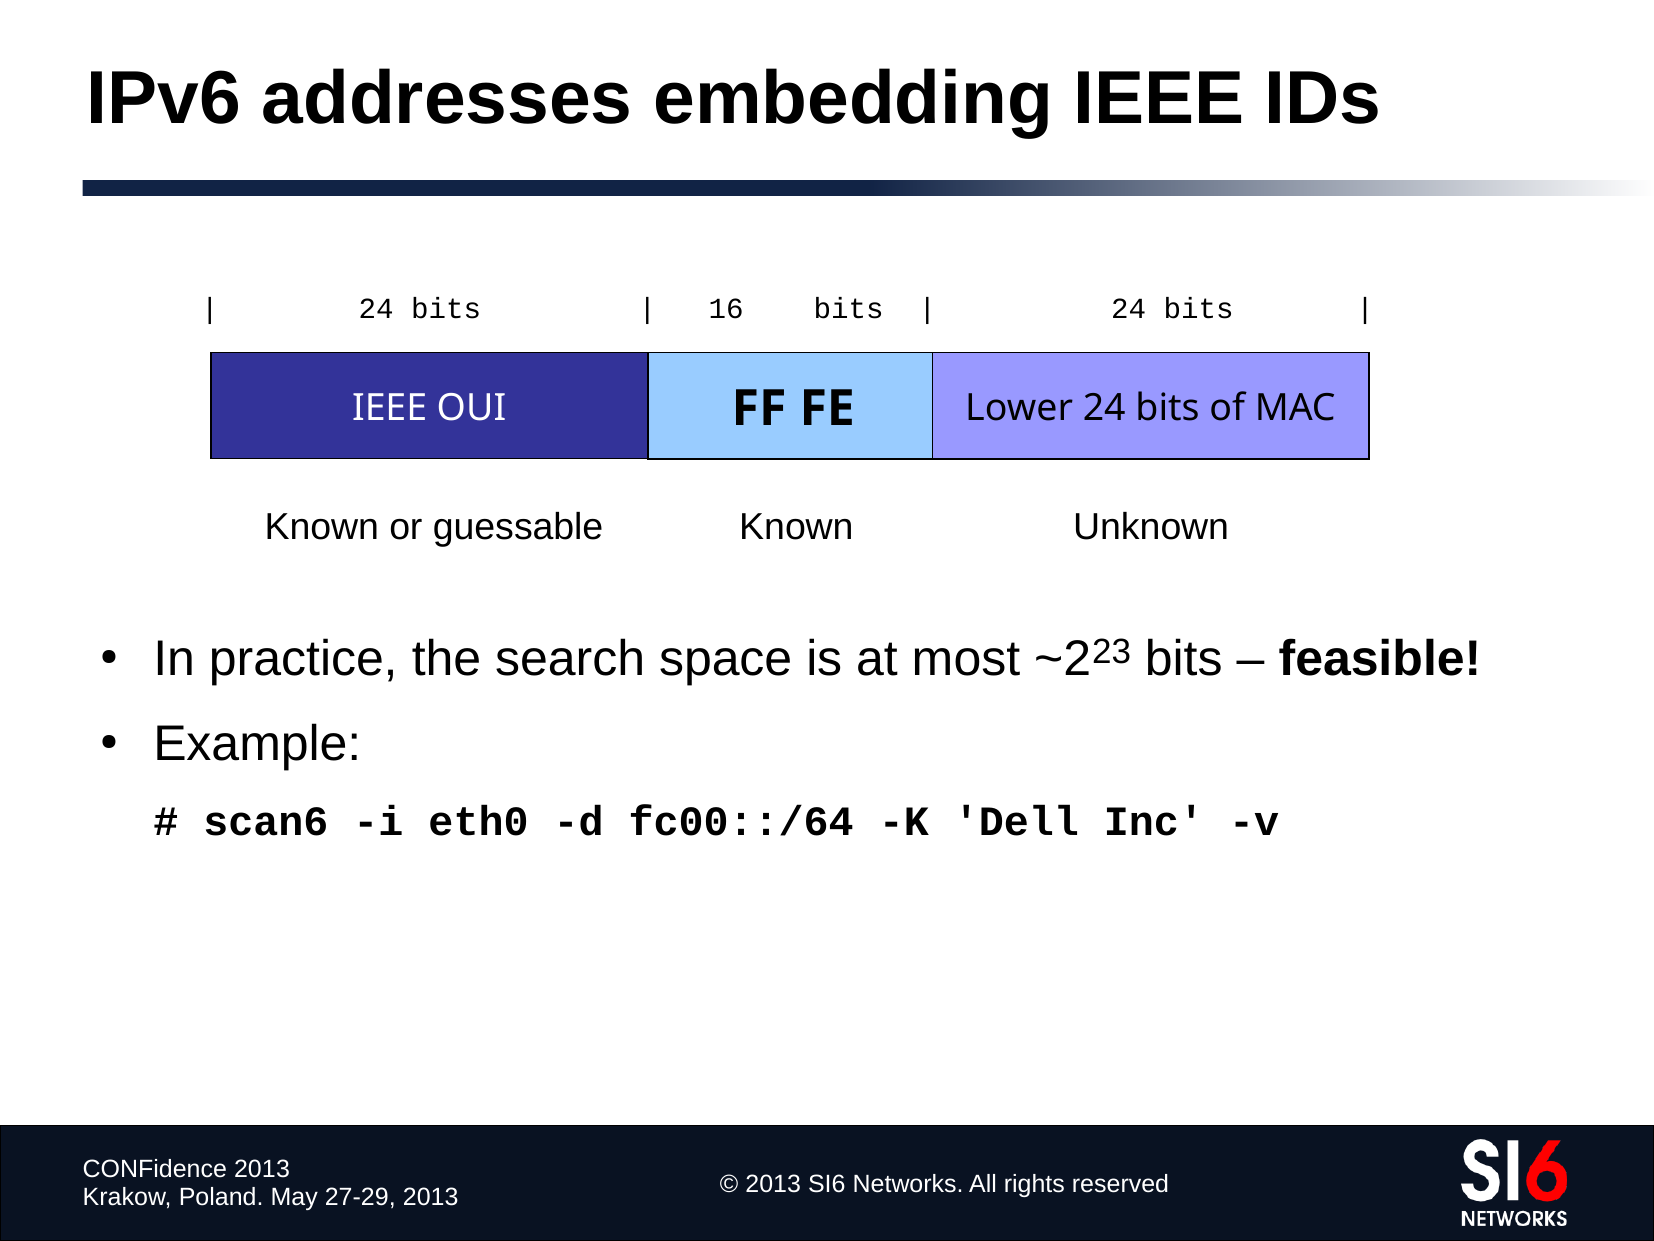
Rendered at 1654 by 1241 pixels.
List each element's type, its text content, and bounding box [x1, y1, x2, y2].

list In practice, the search space is at most ~223 bits – feasible! Example: # scan6 -i eth0 -d fc00::/64 -K 'Dell Inc' -v [82, 630, 1571, 1111]
text_box | 24 bits | 16 bits | 24 bits | [168, 281, 1411, 333]
text_box FF FE [647, 352, 932, 459]
text_box Lower 24 bits of MAC [932, 352, 1369, 459]
picture [1461, 1139, 1567, 1226]
title IPv6 addresses embedding IEEE IDs [86, 30, 1576, 166]
text_box IEEE OUI [210, 352, 647, 459]
text_box Known or guessable Known Unknown [239, 498, 1350, 556]
